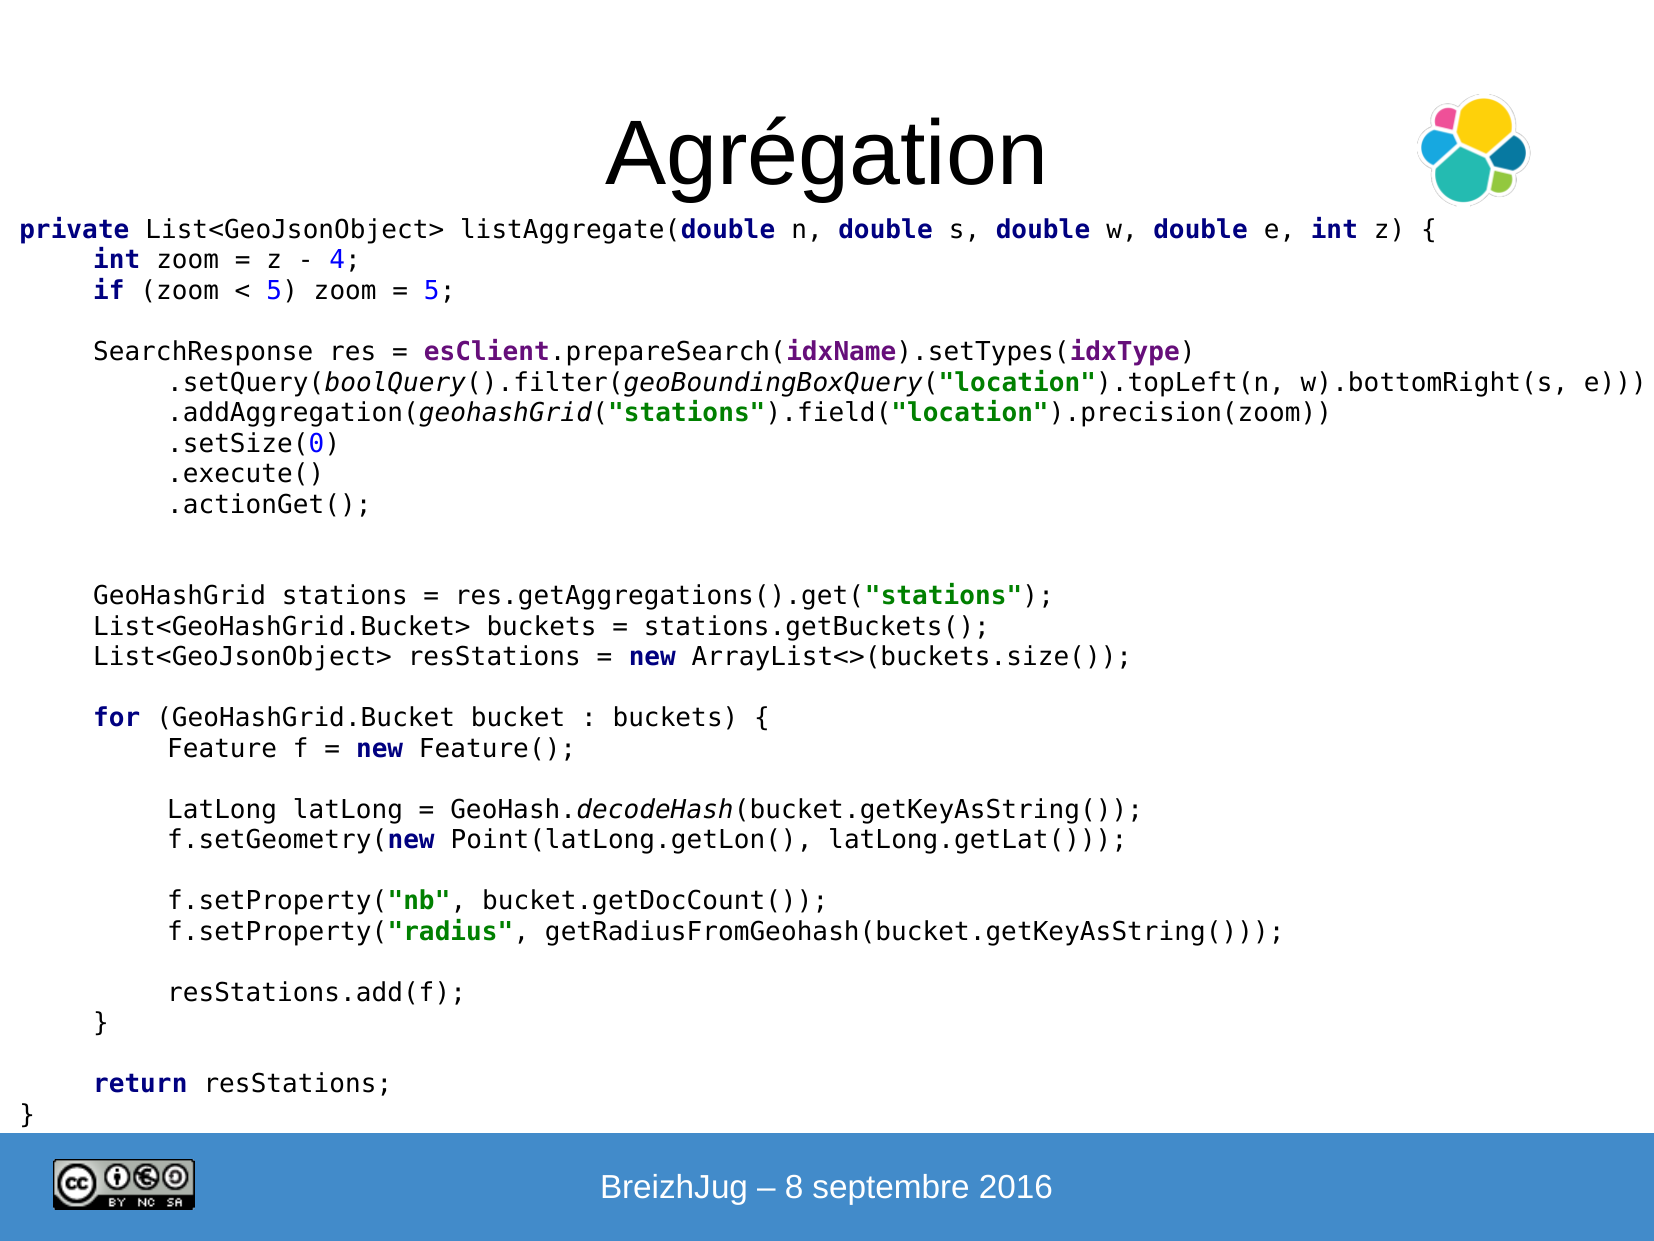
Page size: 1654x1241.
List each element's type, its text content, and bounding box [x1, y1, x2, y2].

picture [53, 1159, 195, 1210]
title Agrégation [82, 49, 1571, 206]
text_box private List<GeoJsonObject> listAggregate(double n, double s, double w, double e, int z) { int zoom = z - 4; if (zoom < 5) zoom = 5; SearchResponse res = esClient.prepareSearch(idxName).setTypes(idxType) .setQuery(boolQuery().filter(geoBoundingBoxQuery("location").topLeft(n, w).bottomRight(s, e))) .addAggregation(geohashGrid("stations").field("location").precision(zoom)) .setSize(0) .execute() .actionGet(); GeoHashGrid stations = res.getAggregations().get("stations"); List<GeoHashGrid.Bucket> buckets = stations.getBuckets(); List<GeoJsonObject> resStations = new ArrayList<>(buckets.size()); for (GeoHashGrid.Bucket bucket : buckets) { Feature f = new Feature(); LatLong latLong = GeoHash.decodeHash(bucket.getKeyAsString()); f.setGeometry(new Point(latLong.getLon(), latLong.getLat())); f.setProperty("nb", bucket.getDocCount()); f.setProperty("radius", getRadiusFromGeohash(bucket.getKeyAsString())); resStations.add(f); } return resStations; } [4, 206, 1654, 1137]
picture [1417, 94, 1536, 207]
